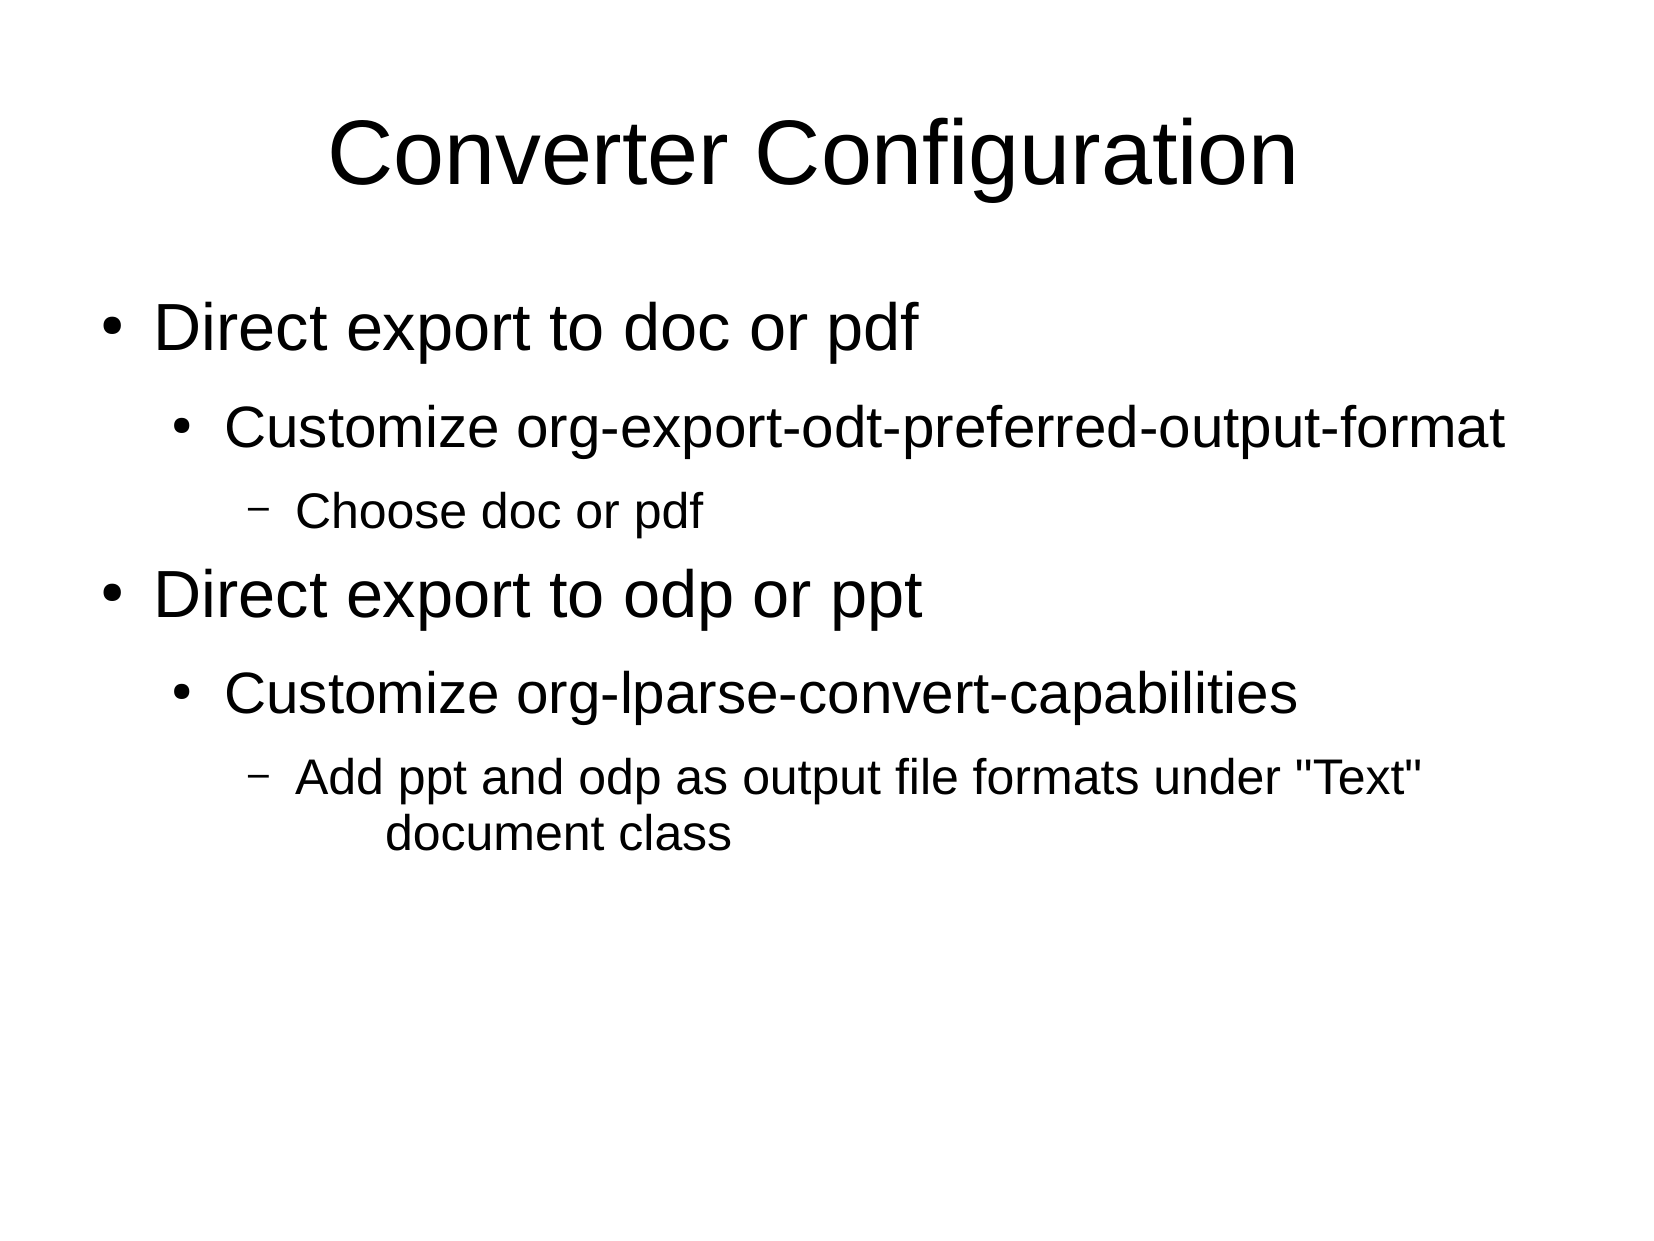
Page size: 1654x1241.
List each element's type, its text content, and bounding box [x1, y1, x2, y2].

list Direct export to doc or pdf Customize org-export-odt-preferred-output-format Choose doc or pdf Direct export to odp or ppt Customize org-lparse-convert-capabilities Add ppt and odp as output file formats under "Text" document class [82, 290, 1571, 1109]
title Converter Configuration [82, 49, 1571, 257]
